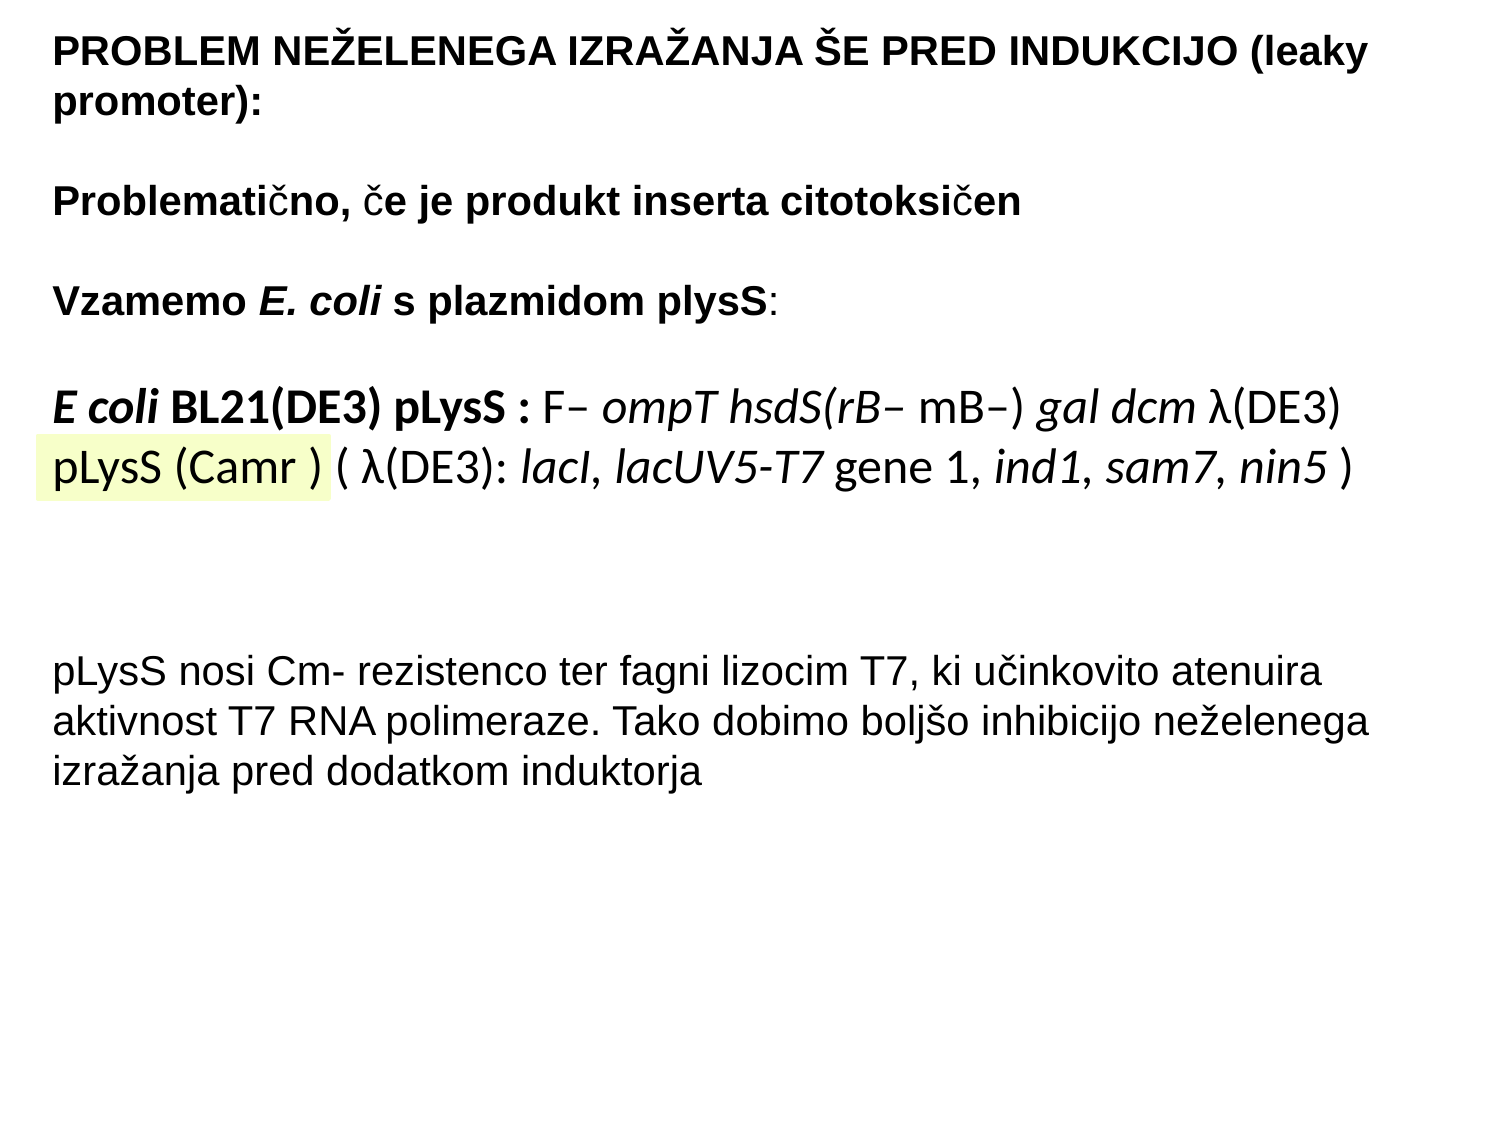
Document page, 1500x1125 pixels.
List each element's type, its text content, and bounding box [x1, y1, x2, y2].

text_box PROBLEM NEŽELENEGA IZRAŽANJA ŠE PRED INDUKCIJO (leaky promoter): Problematično, če je produkt inserta citotoksičen Vzamemo E. coli s plazmidom plysS: E coli BL21(DE3) pLysS : F– ompT hsdS(rB– mB–) gal dcm λ(DE3) pLysS (Camr ) ( λ(DE3): lacI, lacUV5-T7 gene 1, ind1, sam7, nin5 ) pLysS nosi Cm- rezistenco ter fagni lizocim T7, ki učinkovito atenuira aktivnost T7 RNA polimeraze. Tako dobimo boljšo inhibicijo neželenega izražanja pred dodatkom induktorja [37, 16, 1456, 802]
